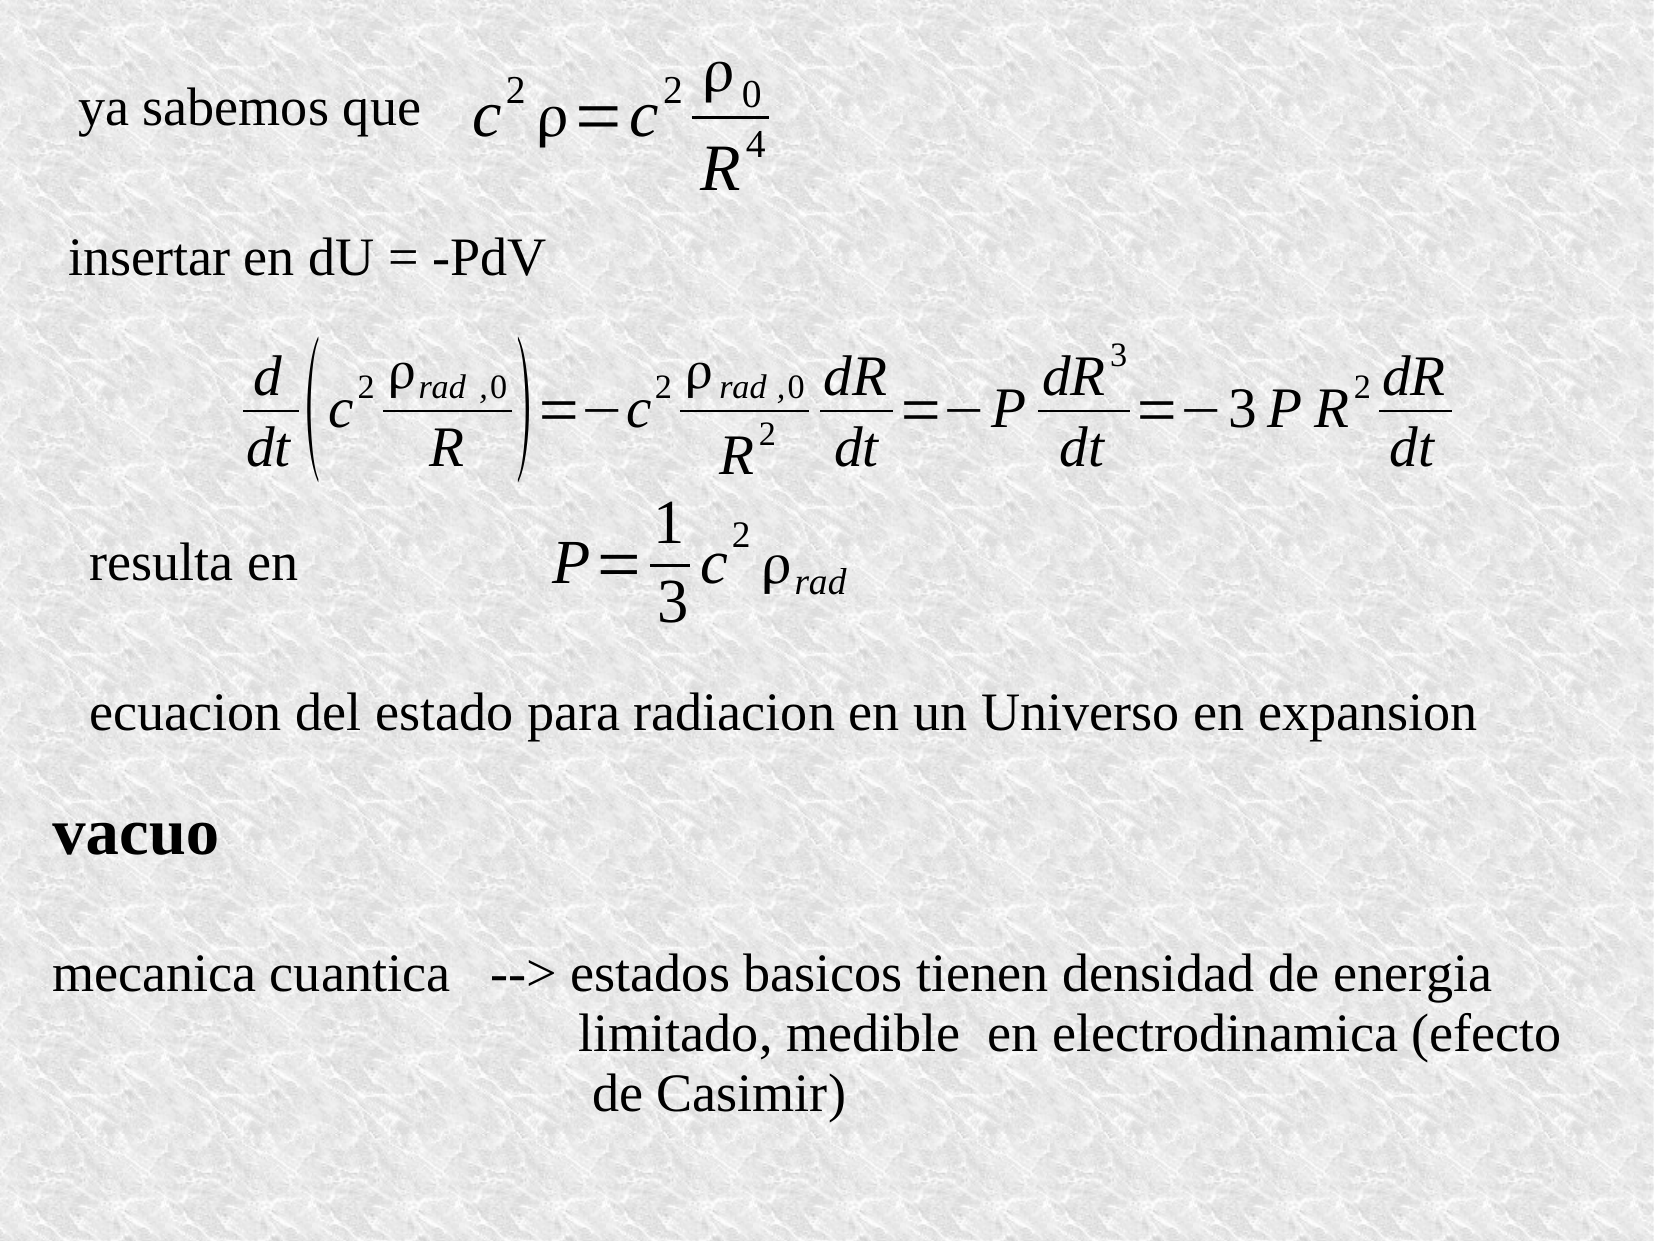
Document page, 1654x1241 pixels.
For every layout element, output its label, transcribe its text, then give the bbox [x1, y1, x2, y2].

text_box resulta en [75, 525, 328, 606]
text_box vacuo mecanica cuantica --> estados basicos tienen densidad de energia limitado, medible en electrodinamica (efecto de Casimir) [37, 787, 1613, 1174]
text_box ecuacion del estado para radiacion en un Universo en expansion [75, 675, 1495, 756]
text_box ya sabemos que [63, 69, 451, 151]
picture [0, 0, 1654, 1241]
chart [225, 334, 1469, 638]
chart [456, 37, 788, 207]
text_box insertar en dU = -PdV [53, 219, 563, 301]
